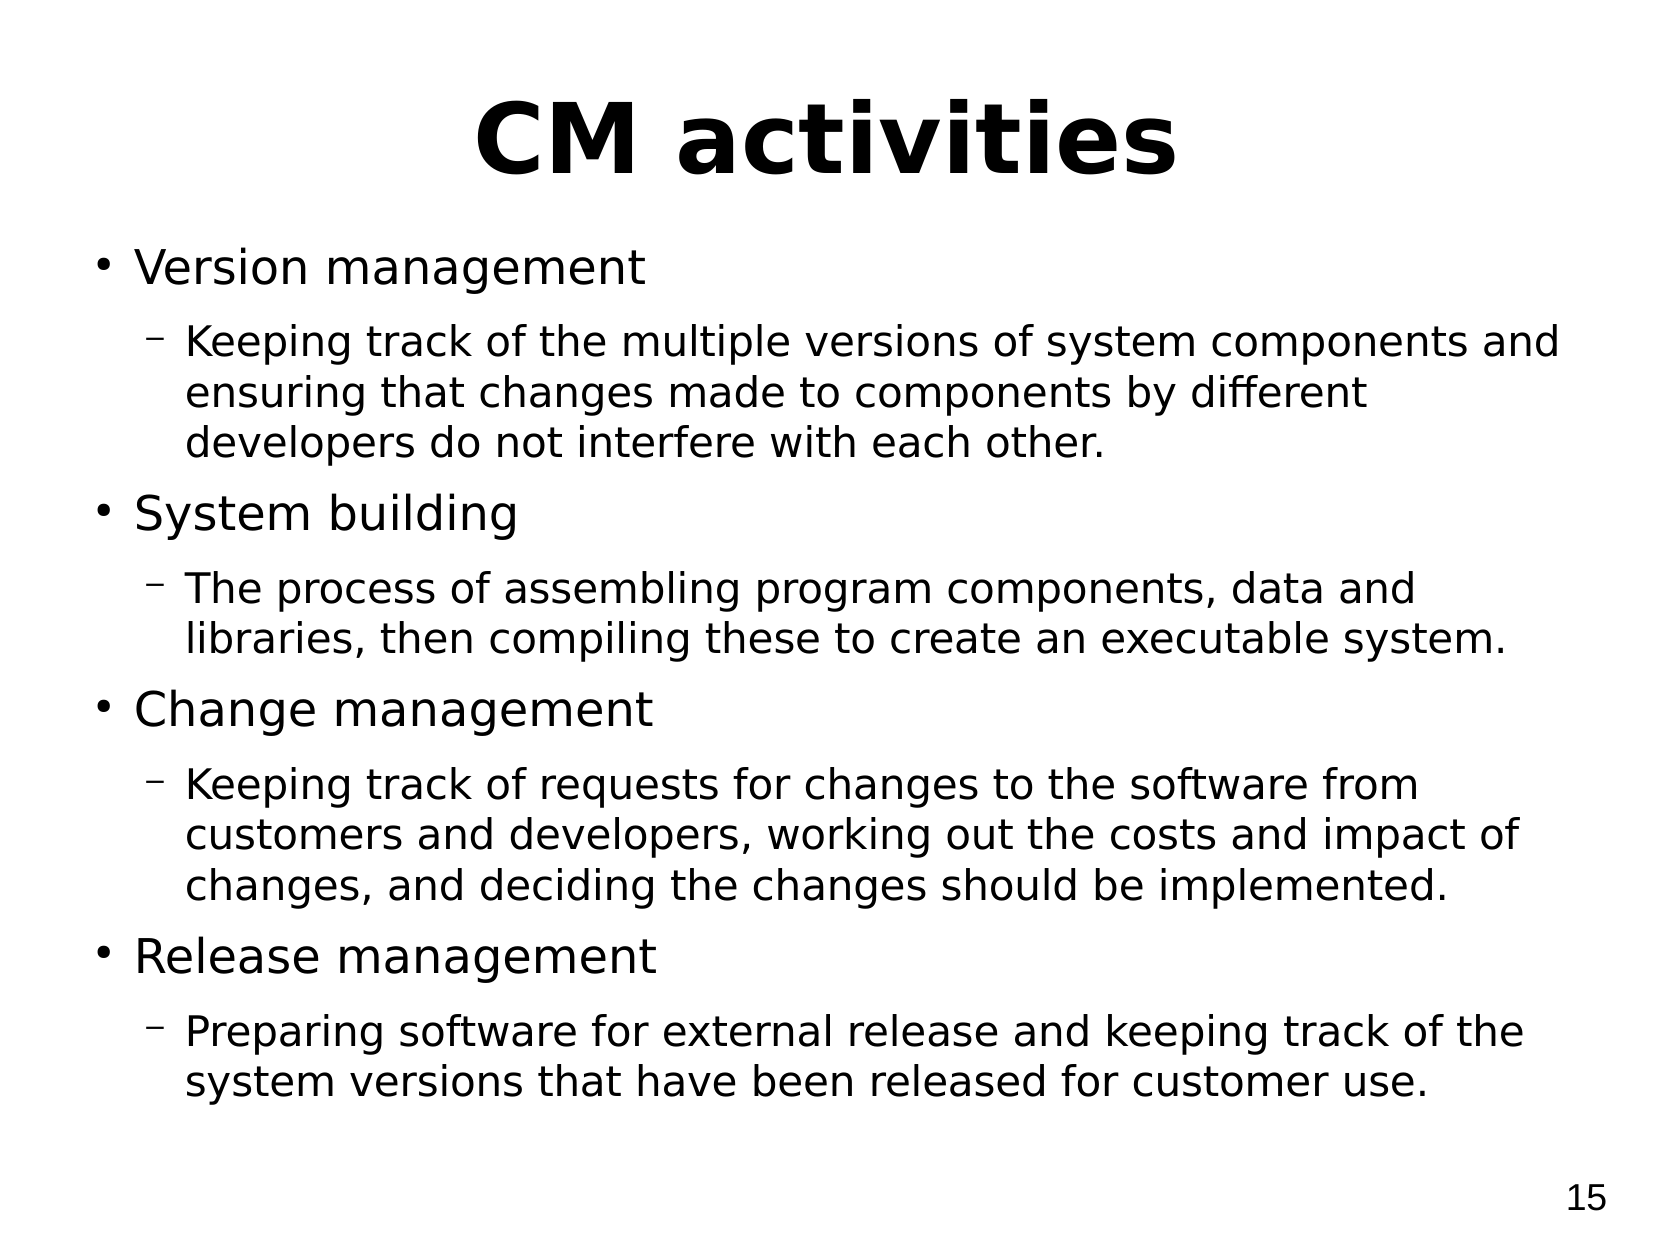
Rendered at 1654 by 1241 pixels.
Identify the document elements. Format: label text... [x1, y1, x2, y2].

title CM activities [82, 61, 1571, 207]
list Version management Keeping track of the multiple versions of system components and ensuring that changes made to components by different developers do not interfere with each other. System building The process of assembling program components, data and libraries, then compiling these to create an executable system. Change management Keeping track of requests for changes to the software from customers and developers, working out the costs and impact of changes, and deciding the changes should be implemented. Release management Preparing software for external release and keeping track of the system versions that have been released for customer use. [82, 236, 1571, 1205]
